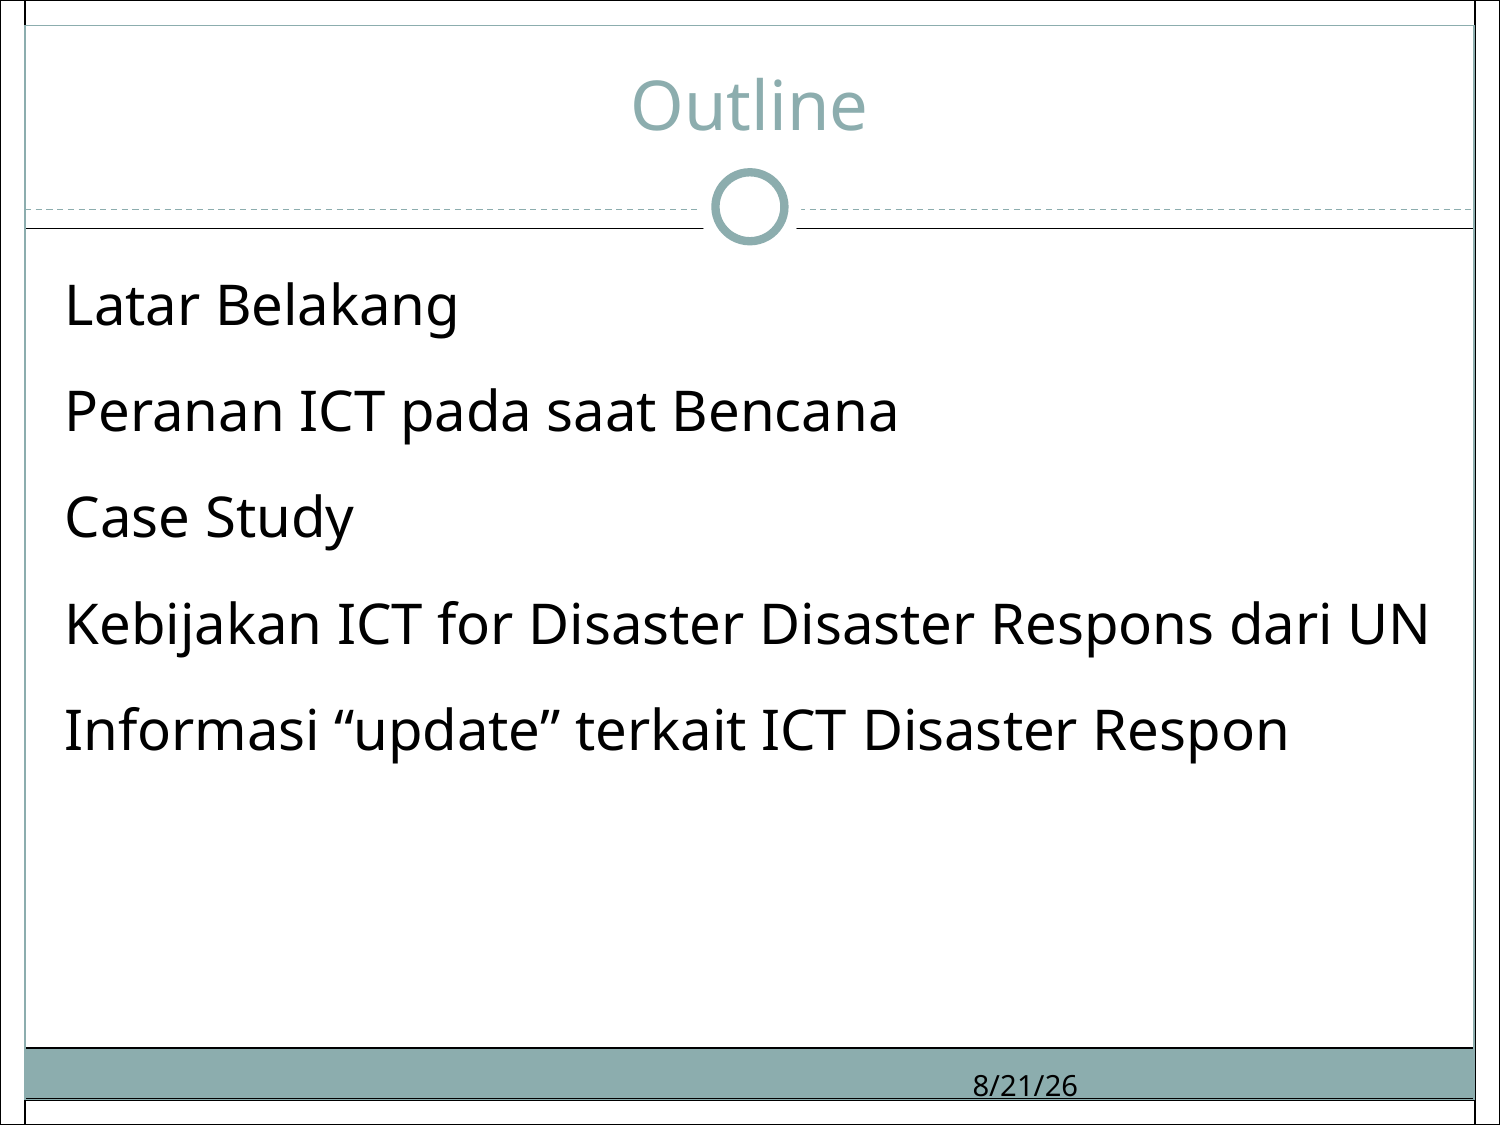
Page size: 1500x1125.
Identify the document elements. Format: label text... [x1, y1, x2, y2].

title Outline [49, 0, 1450, 205]
list Latar Belakang Peranan ICT pada saat Bencana Case Study Kebijakan ICT for Disaster Disaster Respons dari UN Informasi “update” terkait ICT Disaster Respon [49, 249, 1450, 1015]
